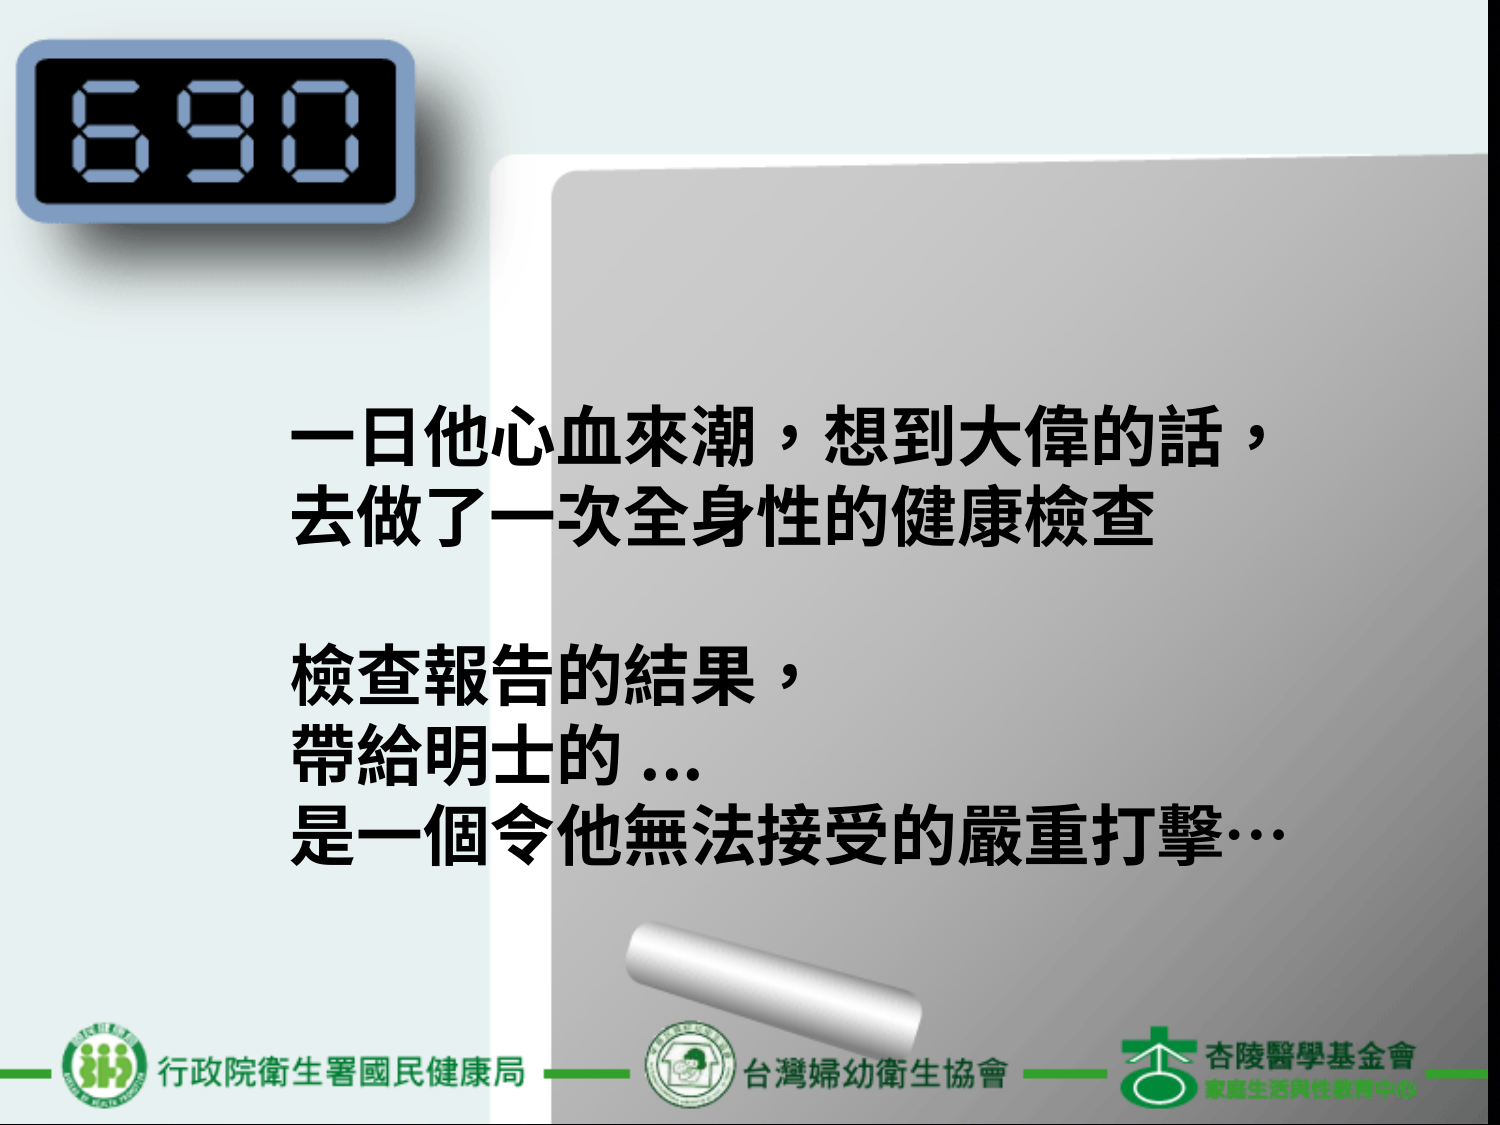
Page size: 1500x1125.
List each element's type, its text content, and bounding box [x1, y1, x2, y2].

picture [0, 0, 1500, 1125]
text_box 一日他心血來潮，想到大偉的話， 去做了一次全身性的健康檢查 檢查報告的結果， 帶給明士的... 是一個令他無法接受的嚴重打擊… [274, 386, 1306, 882]
